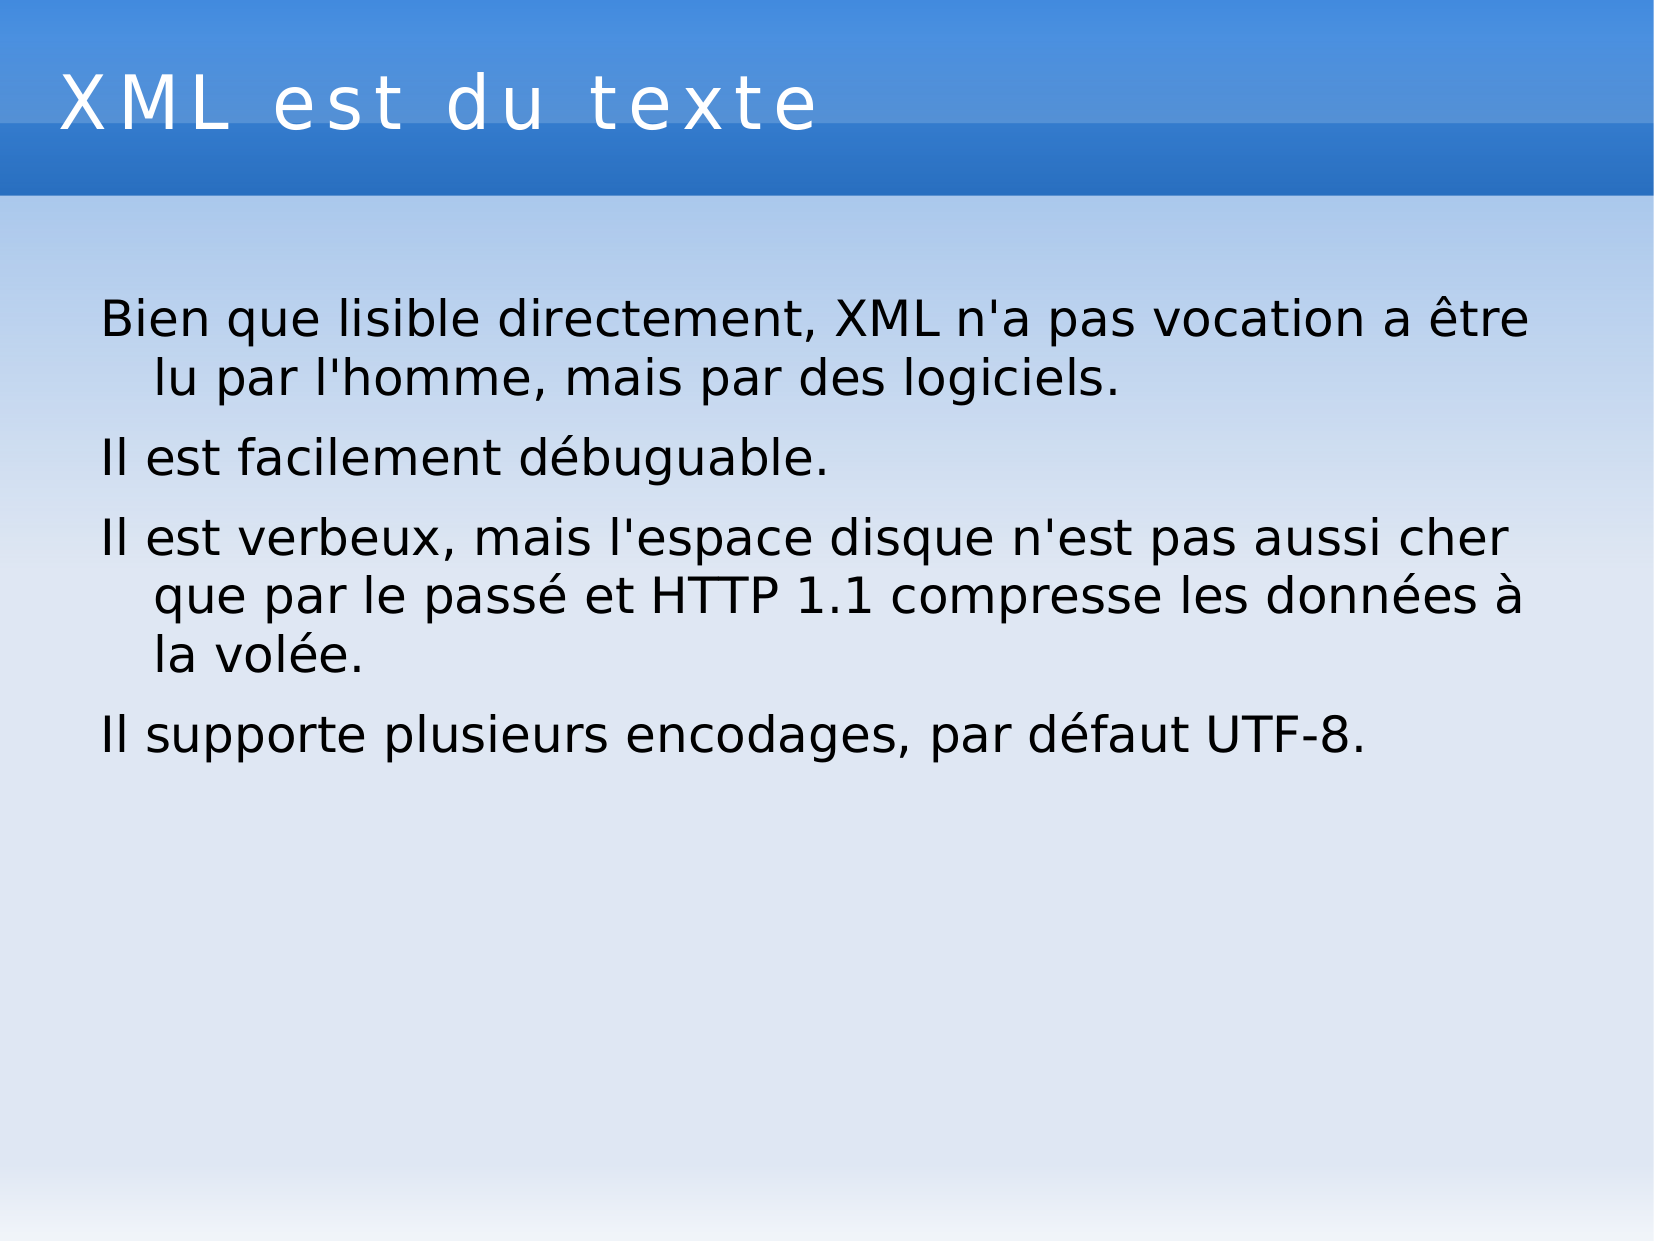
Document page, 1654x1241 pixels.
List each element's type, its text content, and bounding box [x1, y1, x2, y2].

title XML est du texte [59, 29, 1270, 178]
list Bien que lisible directement, XML n'a pas vocation a être lu par l'homme, mais par des logiciels. Il est facilement débuguable. Il est verbeux, mais l'espace disque n'est pas aussi cher que par le passé et HTTP 1.1 compresse les données à la volée. Il supporte plusieurs encodages, par défaut UTF-8. [82, 290, 1571, 1109]
picture [0, 0, 1654, 1241]
